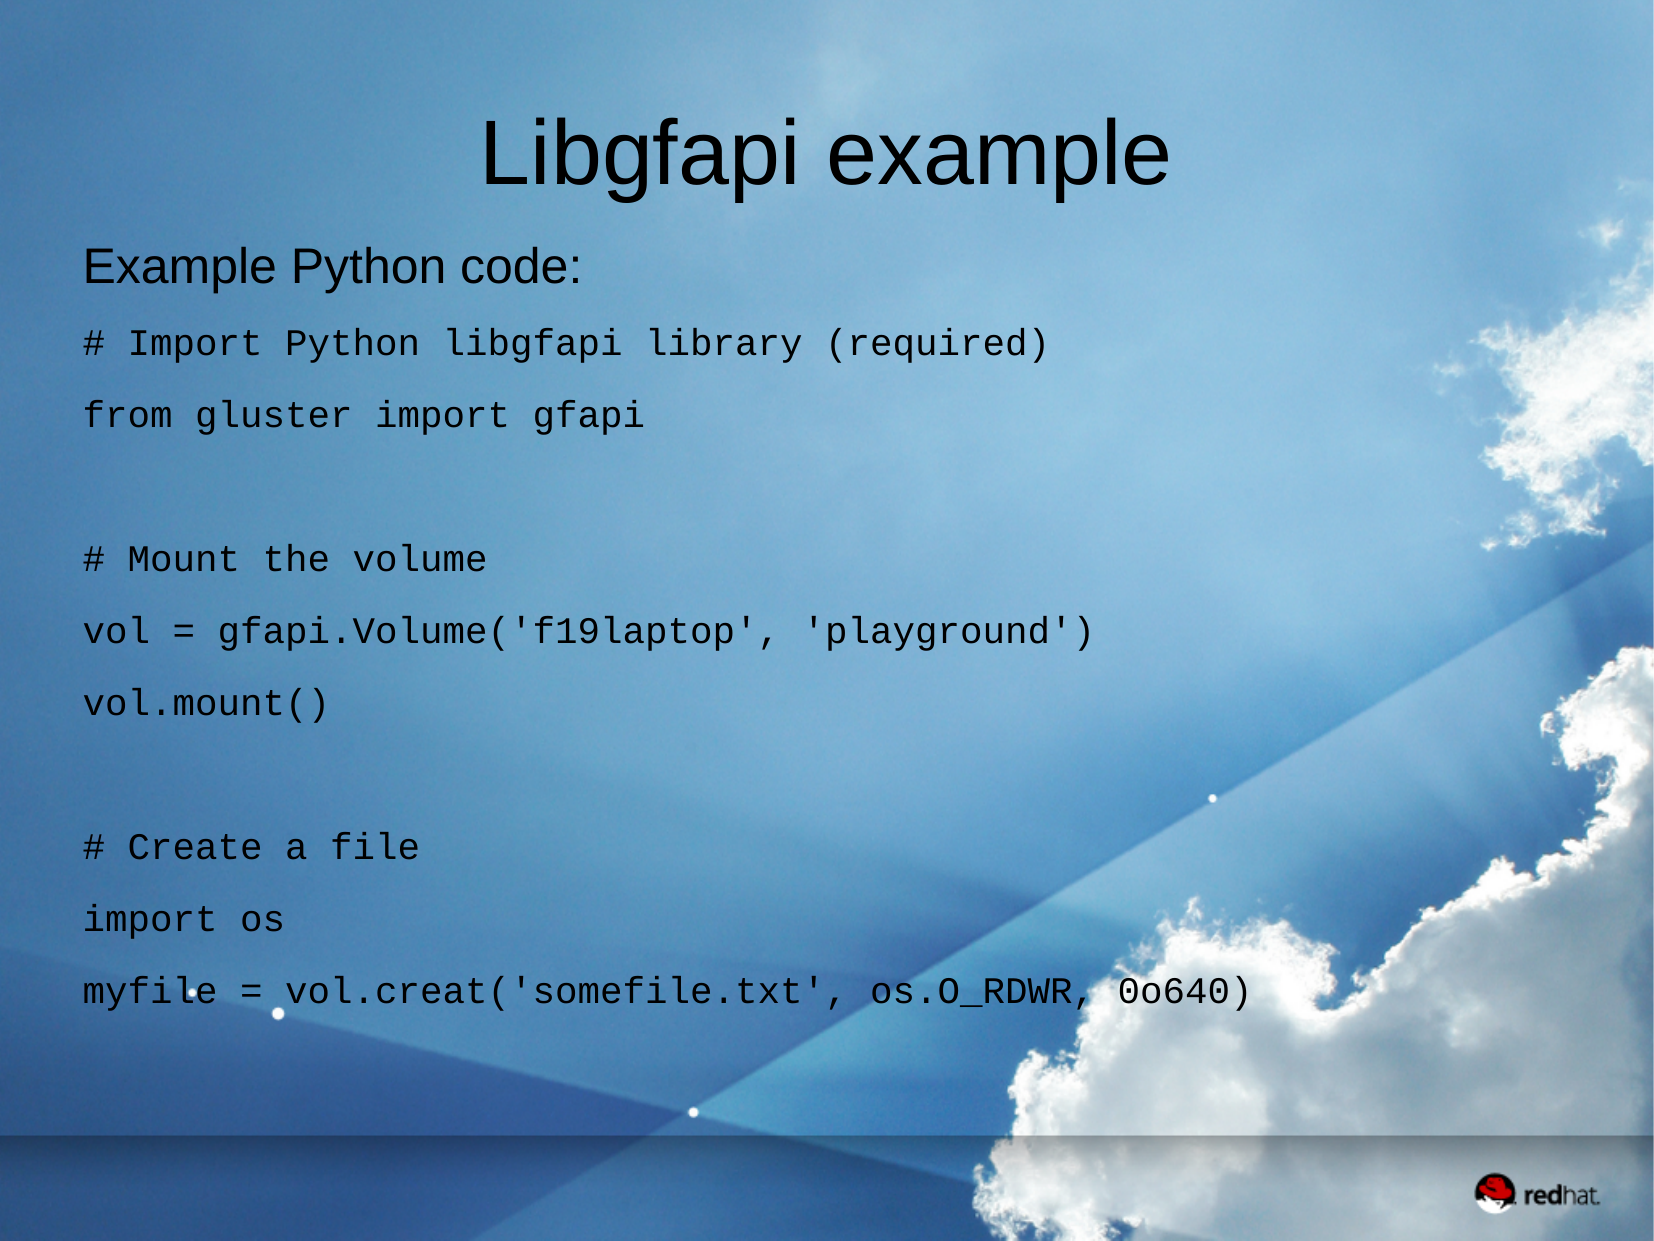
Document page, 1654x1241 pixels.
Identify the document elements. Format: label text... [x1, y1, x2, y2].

list Example Python code: # Import Python libgfapi library (required) from gluster import gfapi # Mount the volume vol = gfapi.Volume('f19laptop', 'playground') vol.mount() # Create a file import os myfile = vol.creat('somefile.txt', os.O_RDWR, 0o640) [82, 238, 1571, 1111]
picture [0, 0, 1654, 1241]
title Libgfapi example [82, 49, 1571, 238]
